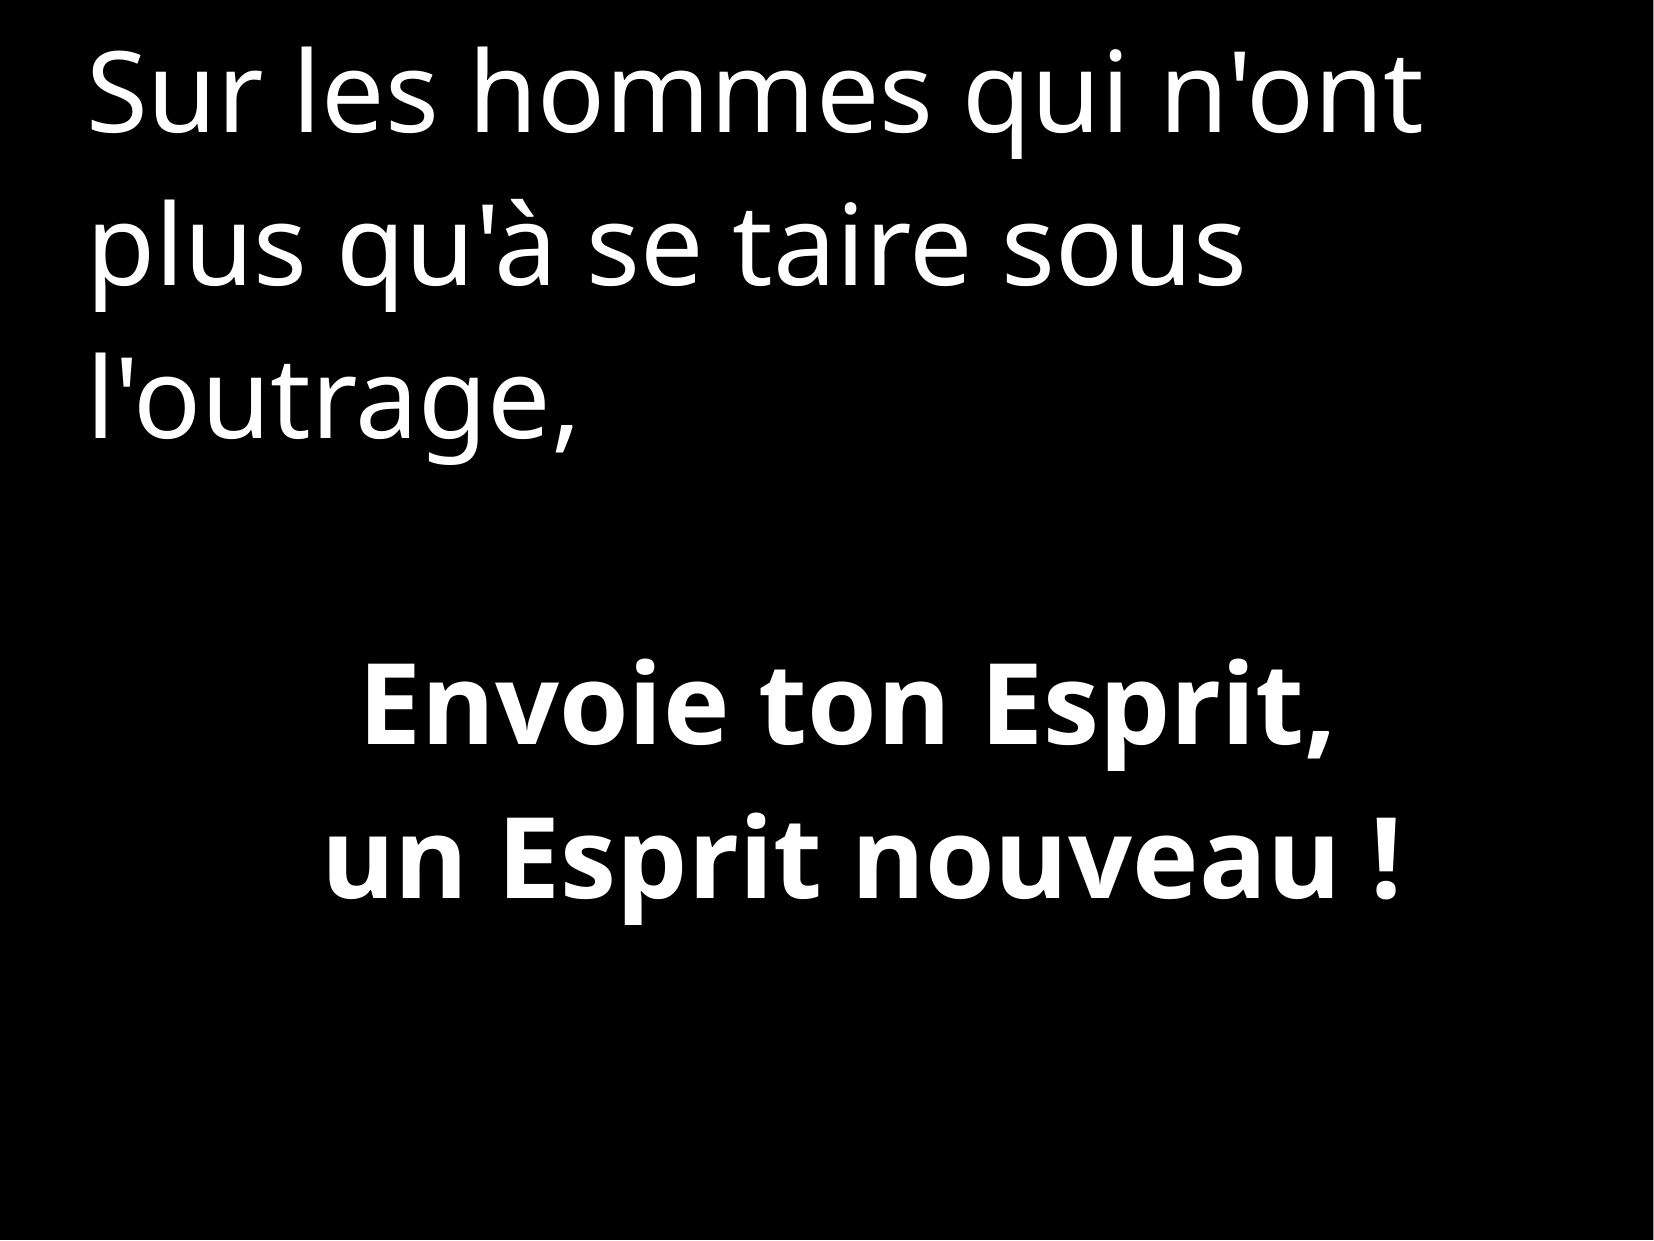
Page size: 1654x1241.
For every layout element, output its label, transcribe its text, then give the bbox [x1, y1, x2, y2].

text_box Sur les hommes qui n'ont plus qu'à se taire sous l'outrage, Envoie ton Esprit, un Esprit nouveau ! [0, 4, 1654, 1241]
